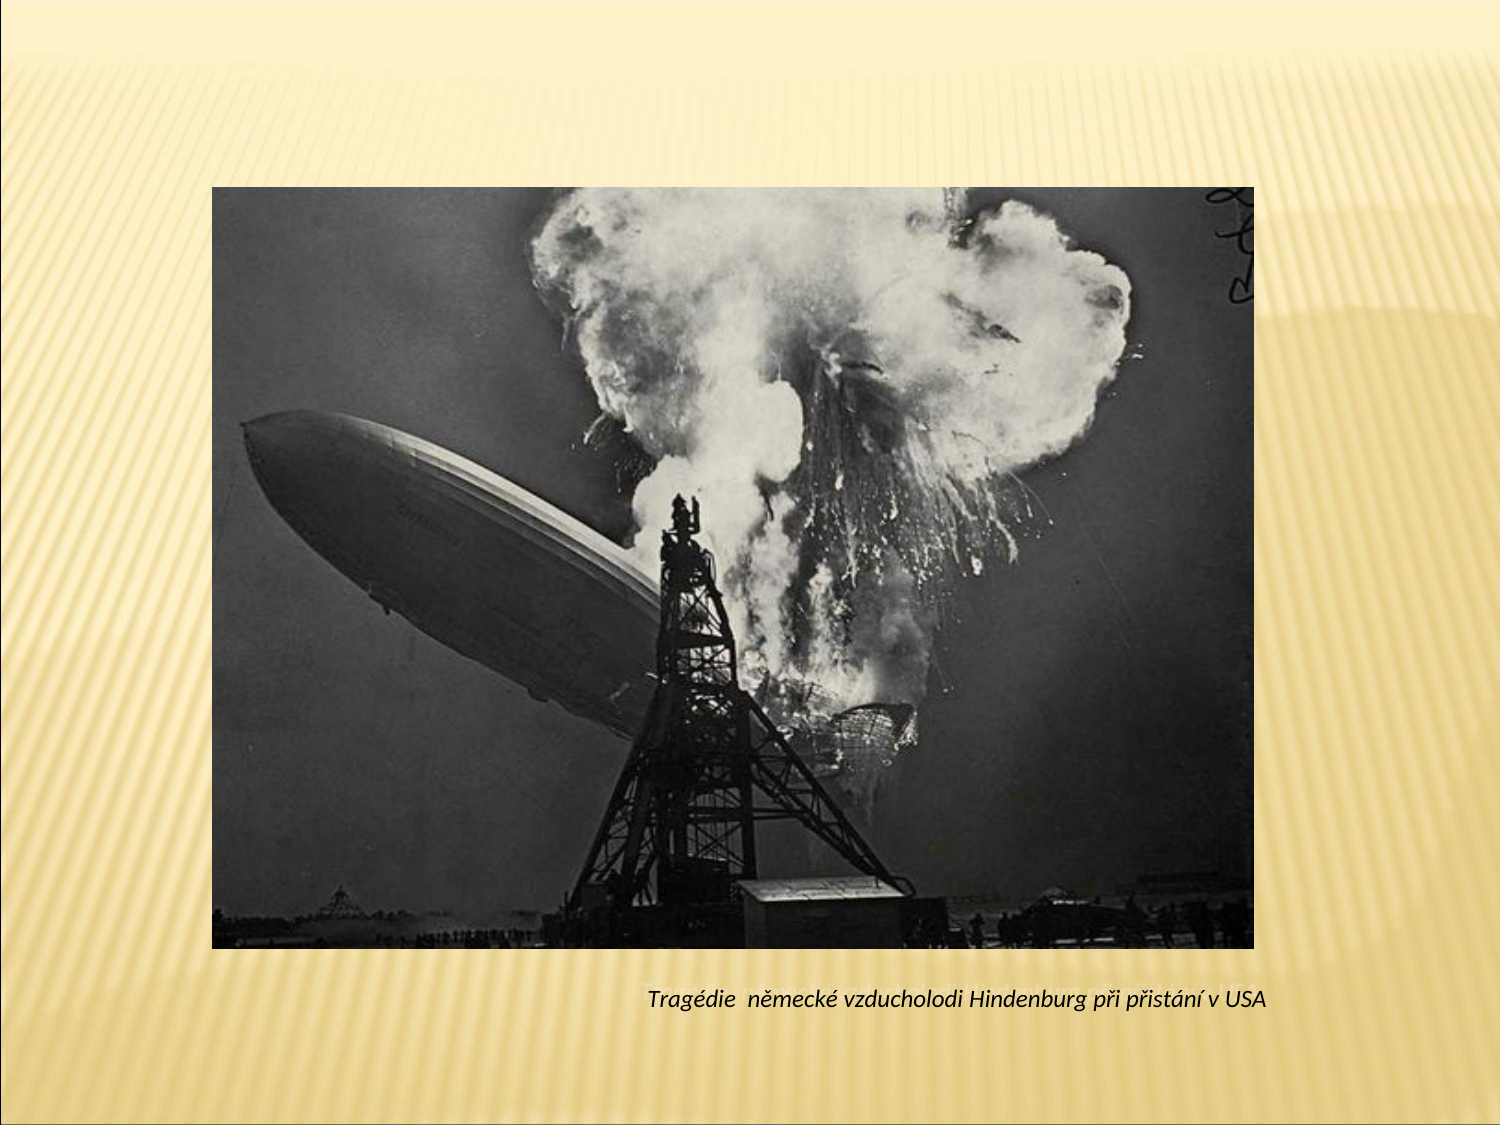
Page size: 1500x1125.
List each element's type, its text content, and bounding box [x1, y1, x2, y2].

text_box Tragédie německé vzducholodi Hindenburg při přistání v USA [632, 975, 1288, 1021]
picture [0, 0, 1500, 1125]
